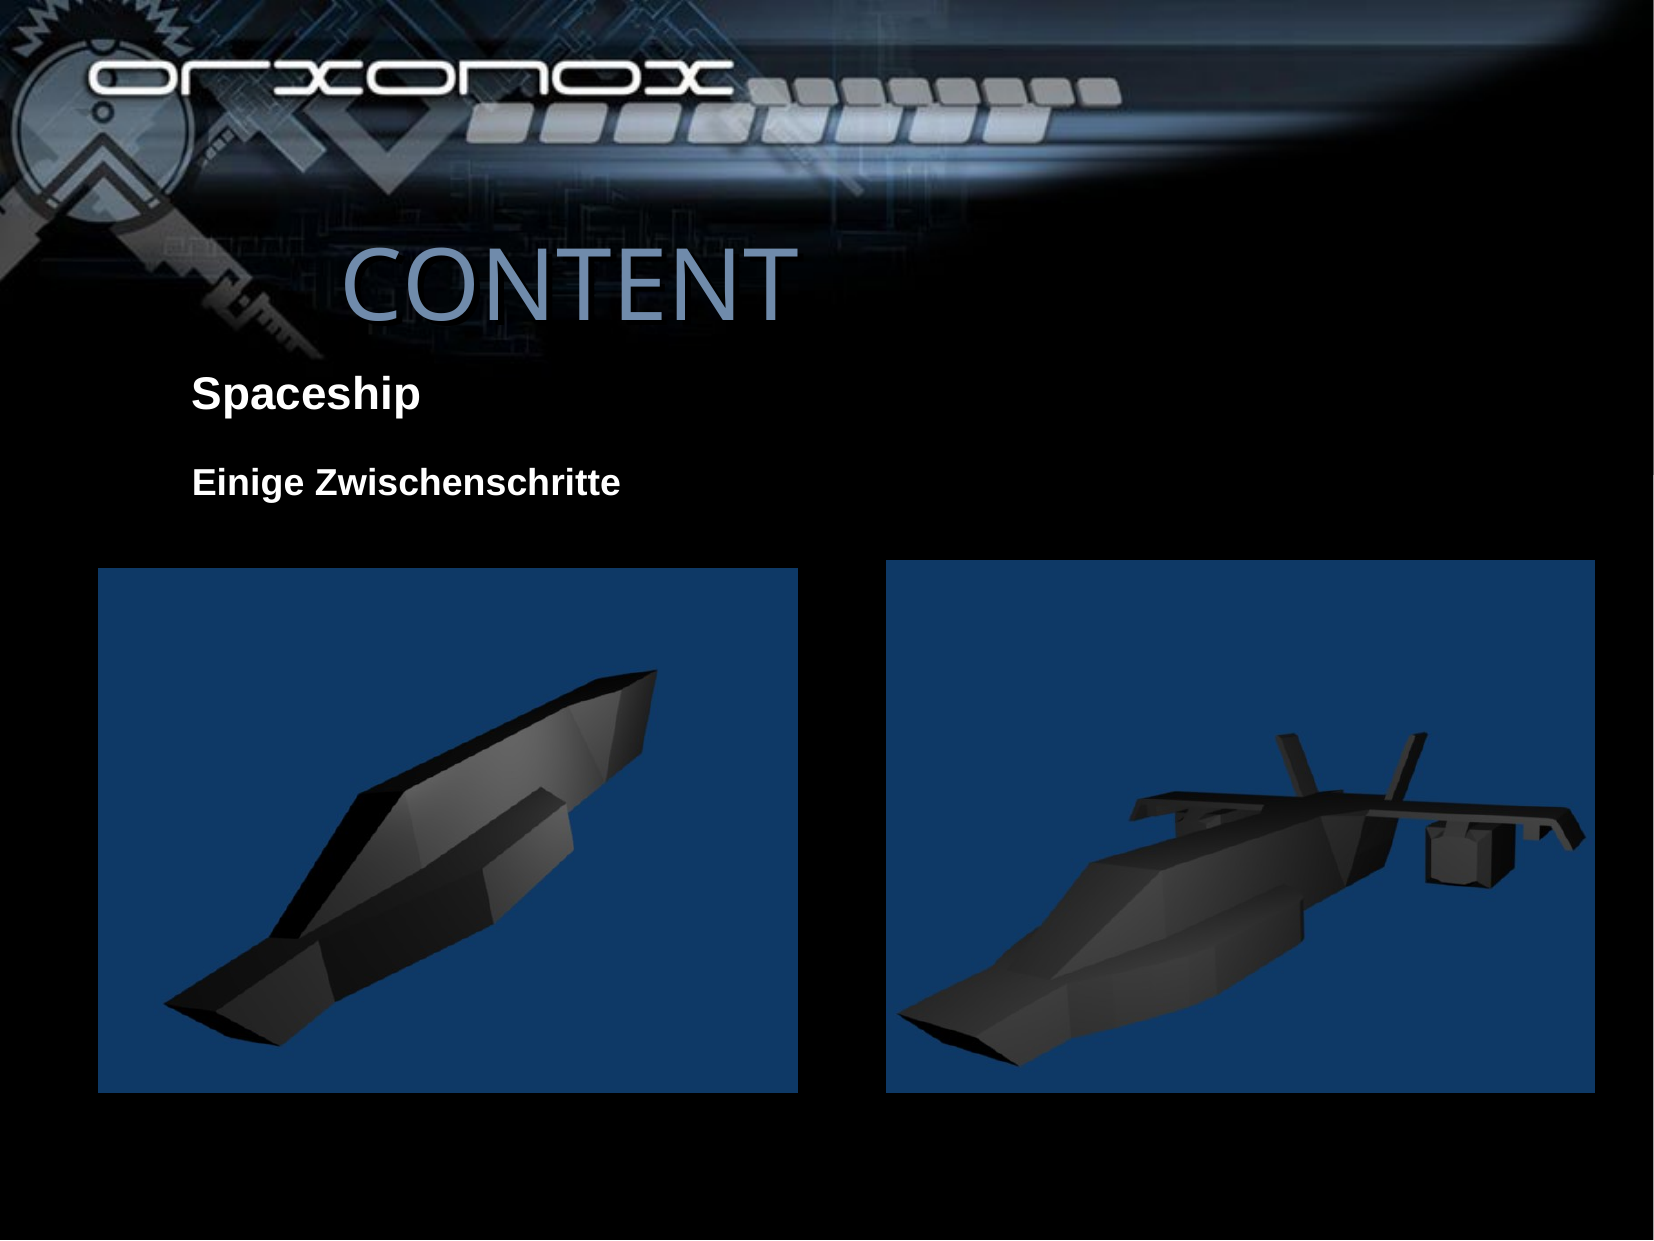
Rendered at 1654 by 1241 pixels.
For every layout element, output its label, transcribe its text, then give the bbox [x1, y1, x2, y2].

text_box Spaceship Einige Zwischenschritte [177, 360, 1418, 576]
picture [0, 0, 1654, 475]
picture [98, 568, 798, 1093]
picture [886, 560, 1595, 1093]
text_box CONTENT [324, 205, 1300, 261]
